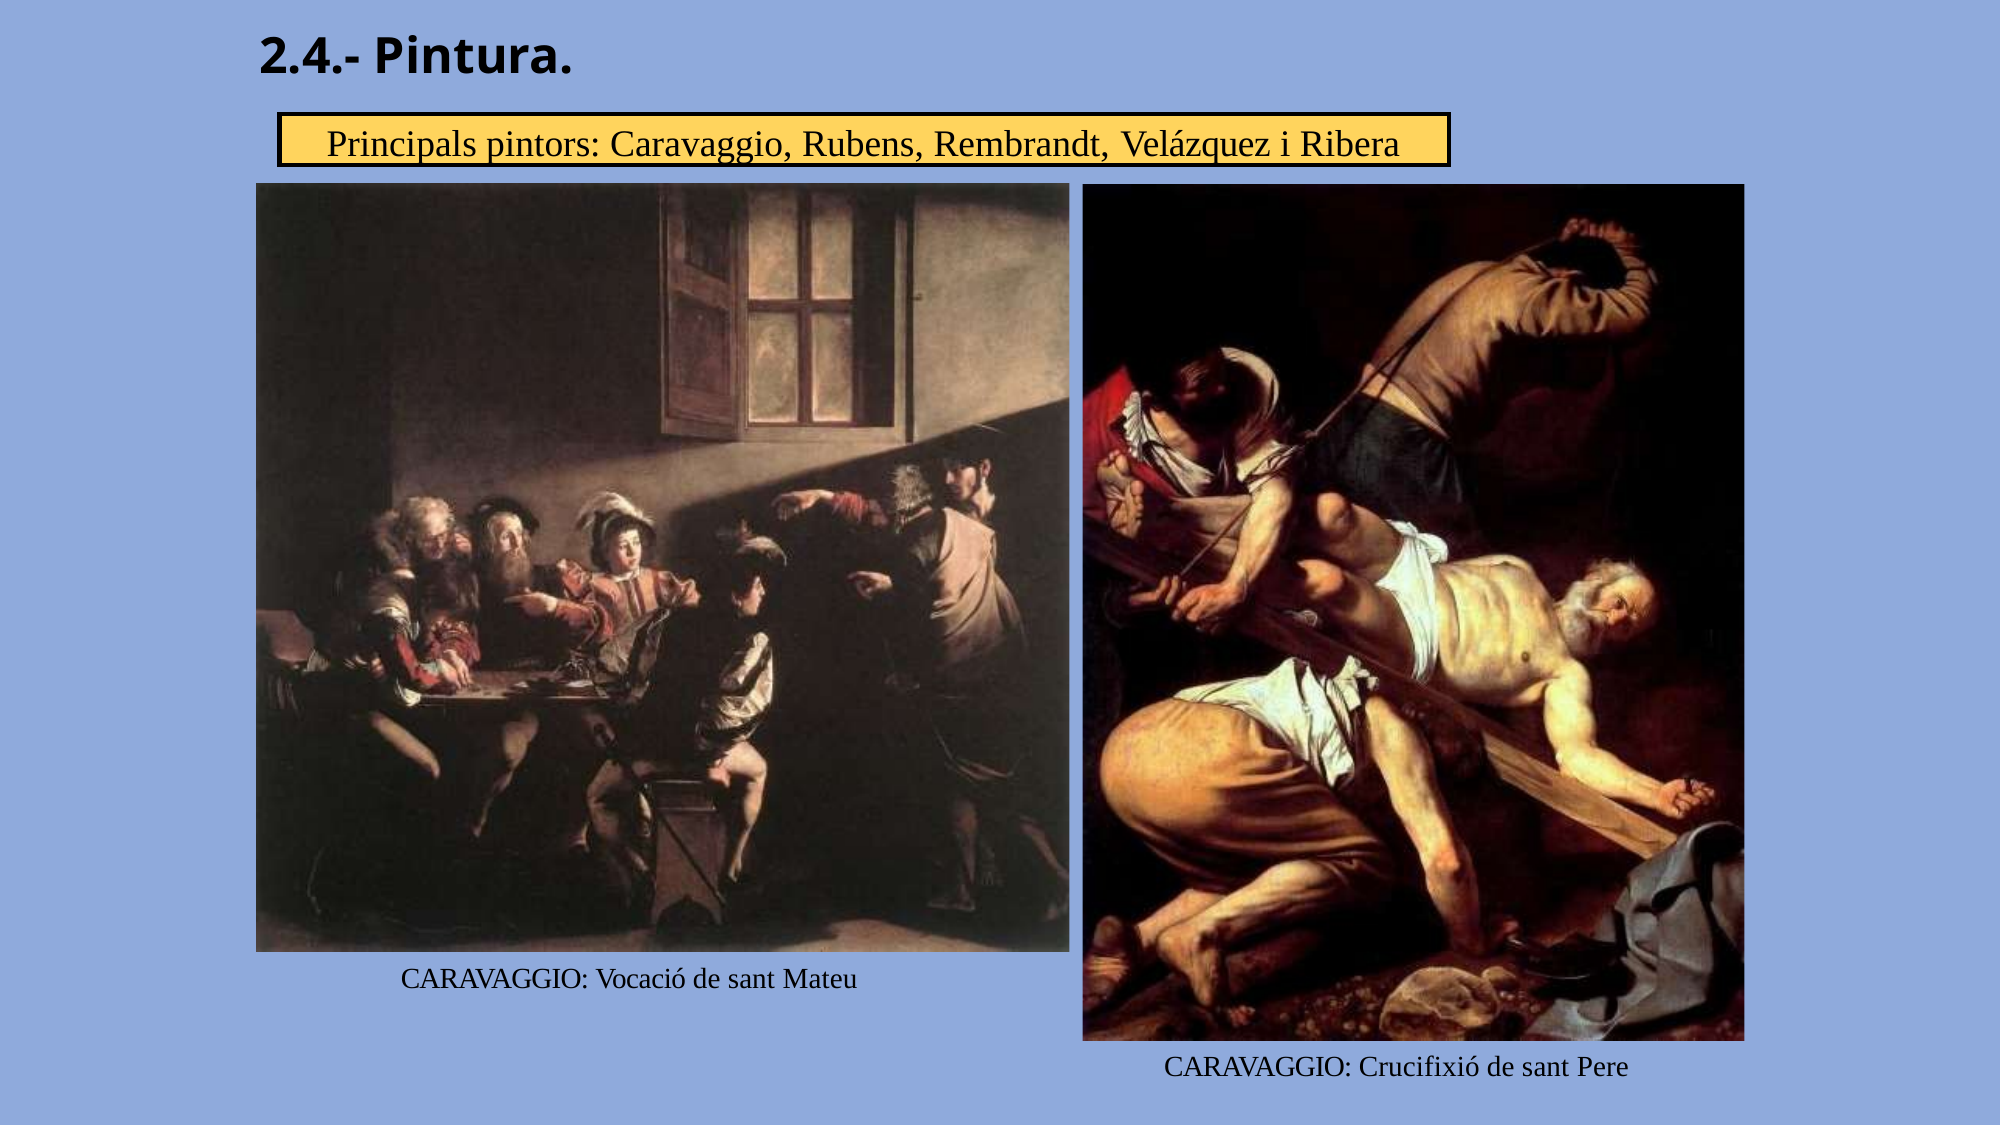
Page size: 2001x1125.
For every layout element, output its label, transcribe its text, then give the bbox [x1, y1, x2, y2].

text_box Principals pintors: Caravaggio, Rubens, Rembrandt, Velázquez i Ribera [279, 113, 1449, 165]
title 2.4.- Pintura. [255, 20, 1981, 84]
text_box [1083, 184, 1744, 1040]
text_box [256, 184, 1069, 952]
text_box CARAVAGGIO: Crucifixió de sant Pere [1162, 1045, 1639, 1083]
text_box CARAVAGGIO: Vocació de sant Mateu [398, 956, 872, 995]
